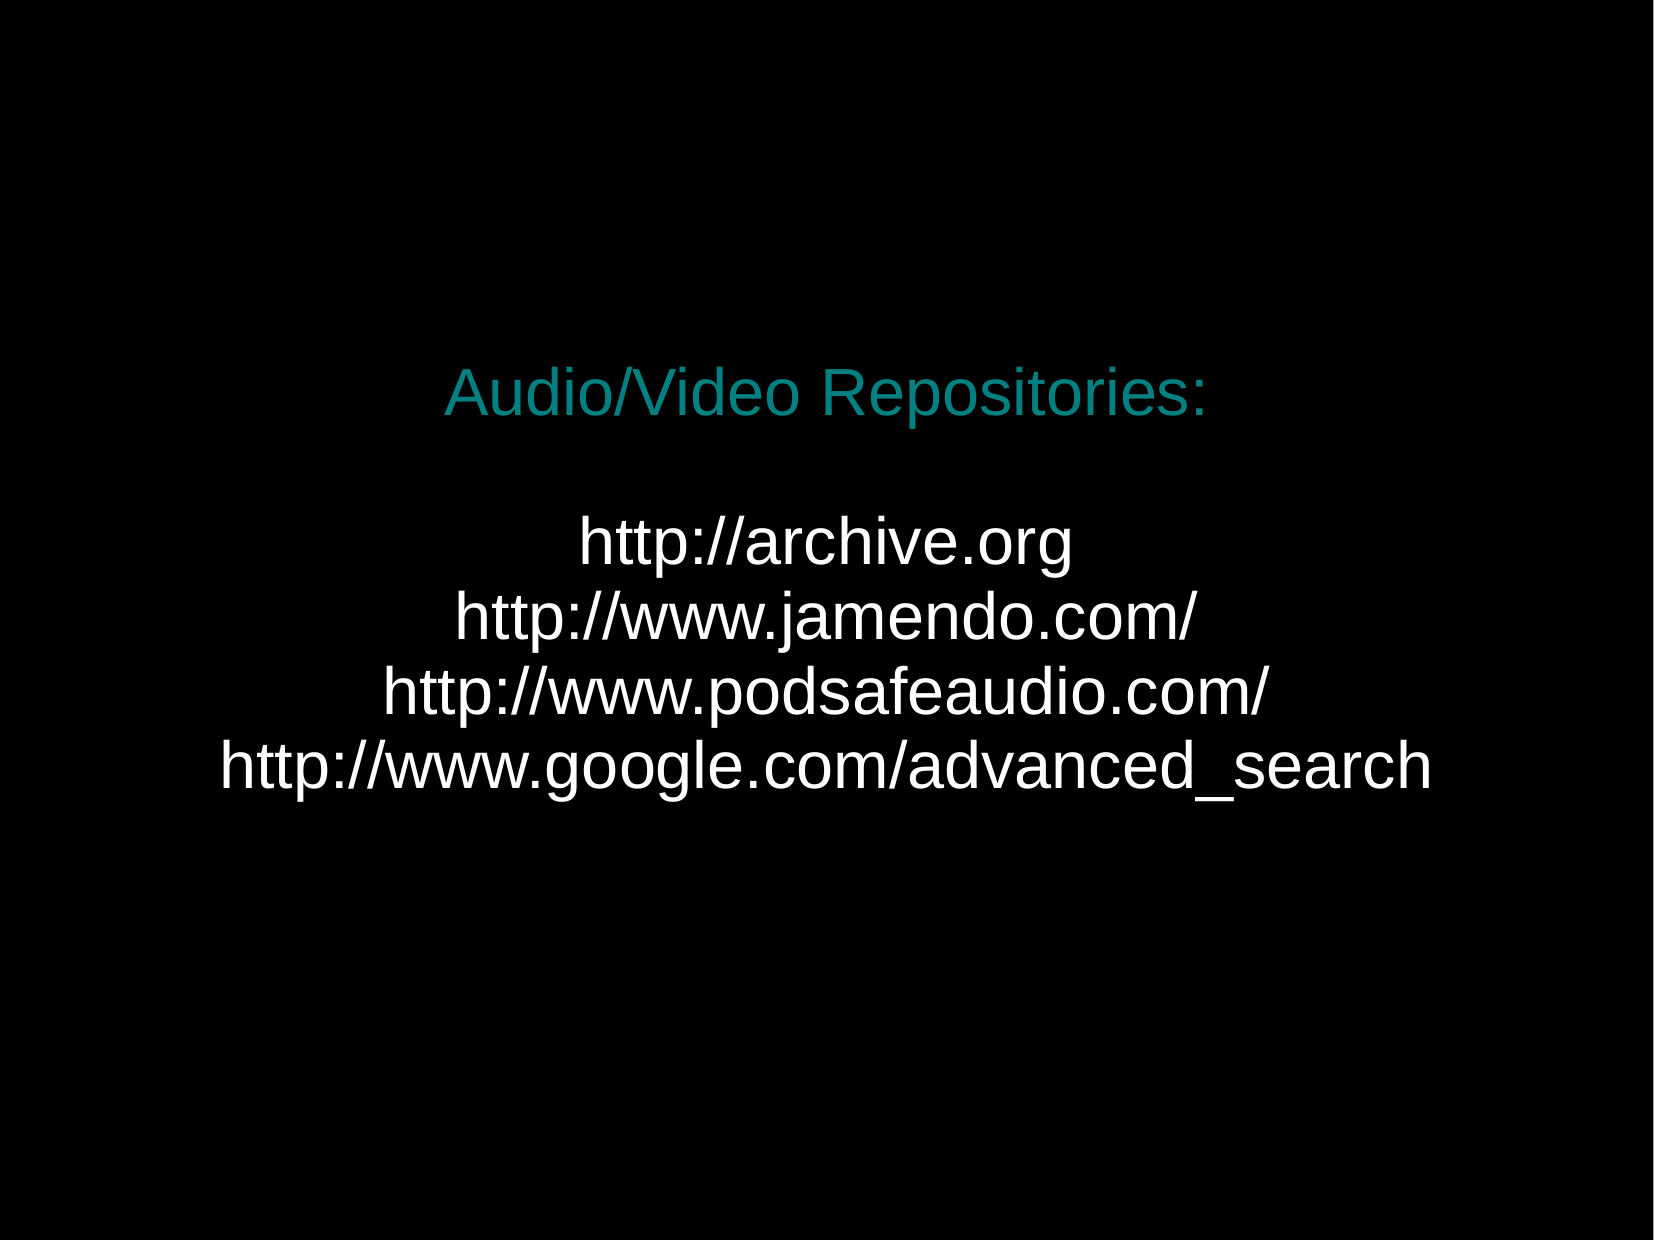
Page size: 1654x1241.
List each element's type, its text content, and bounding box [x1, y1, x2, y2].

subtitle Audio/Video Repositories: http://archive.org http://www.jamendo.com/ http://www.podsafeaudio.com/ http://www.google.com/advanced_search [82, 56, 1571, 1102]
